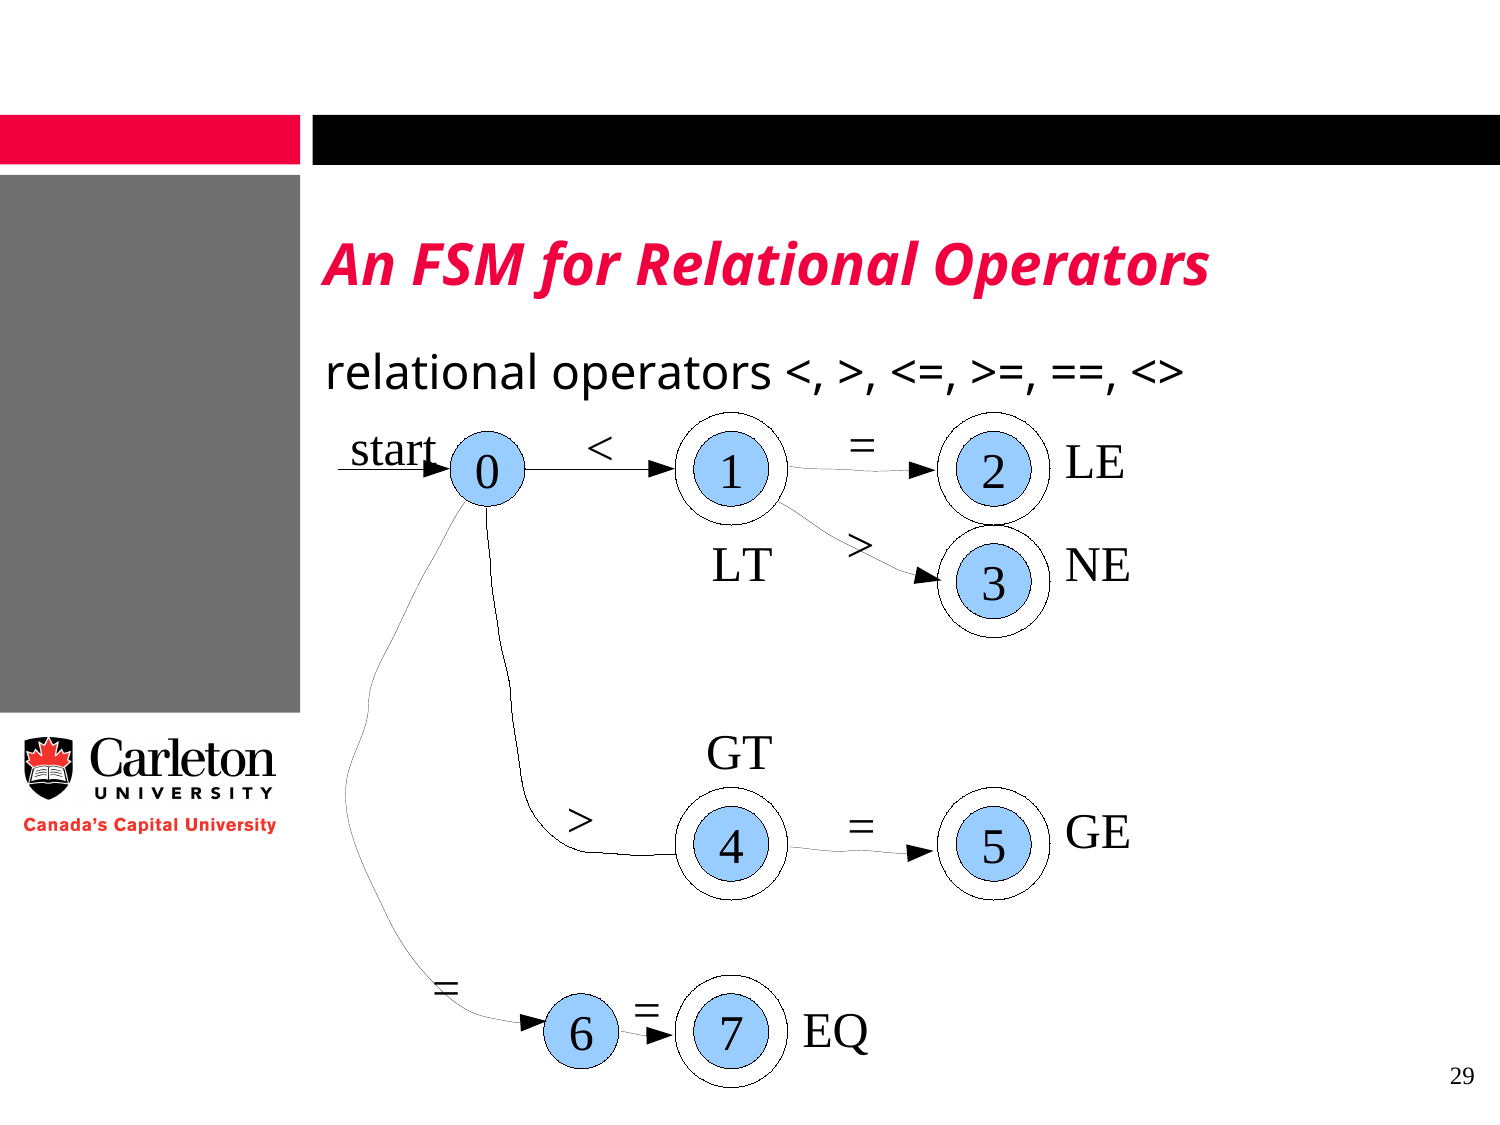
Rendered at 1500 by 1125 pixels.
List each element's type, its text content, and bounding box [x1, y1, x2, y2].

text_box GE [1050, 791, 1147, 867]
text_box LT [696, 524, 788, 601]
text_box 6 [543, 993, 619, 1069]
text_box GT [691, 712, 788, 788]
text_box LE [1050, 421, 1141, 497]
text_box NE [1050, 524, 1147, 601]
text_box 0 [450, 431, 526, 507]
list relational operators <, >, <=, >=, ==, <> [324, 324, 1450, 1036]
text_box 3 [956, 543, 1032, 619]
text_box EQ [787, 989, 884, 1066]
text_box 1 [693, 431, 769, 507]
title An FSM for Relational Operators [324, 194, 1450, 324]
text_box 4 [693, 806, 769, 882]
text_box 7 [693, 993, 769, 1069]
picture [24, 737, 276, 834]
text_box 2 [956, 431, 1032, 507]
text_box 5 [956, 806, 1032, 882]
